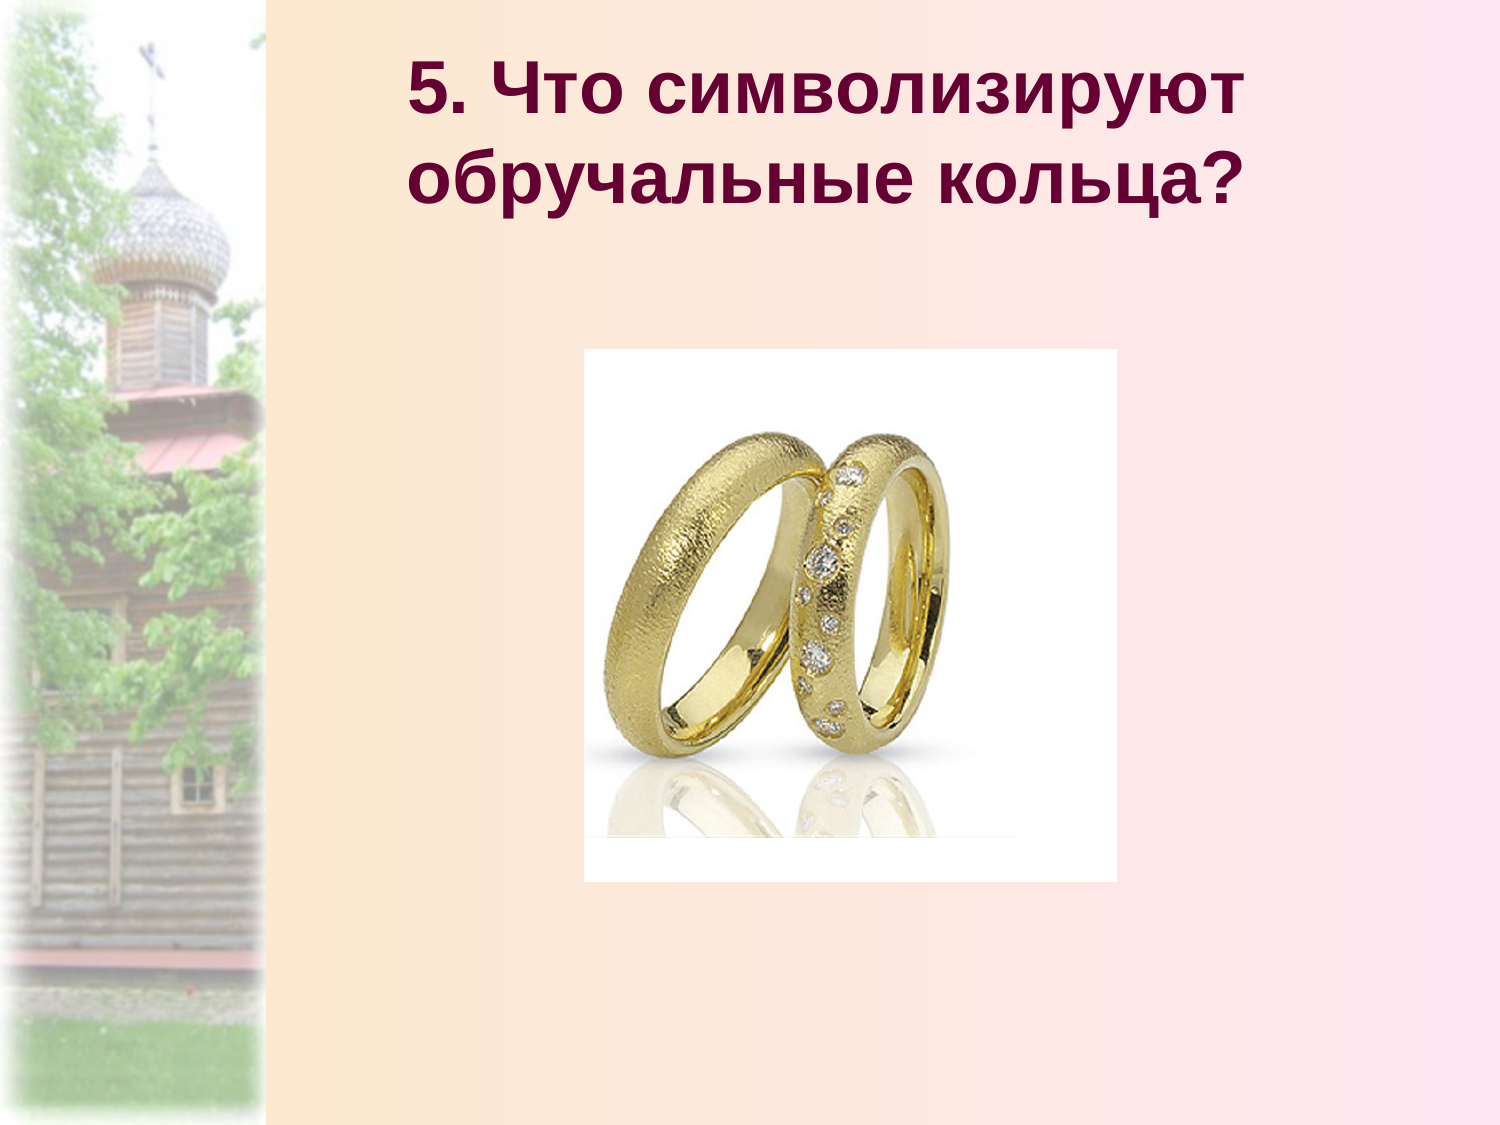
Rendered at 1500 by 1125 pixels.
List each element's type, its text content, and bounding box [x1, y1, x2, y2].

text_box 5. Что символизируют обручальные кольца? [253, 30, 1400, 227]
picture [584, 349, 1117, 882]
picture [0, 0, 266, 1125]
